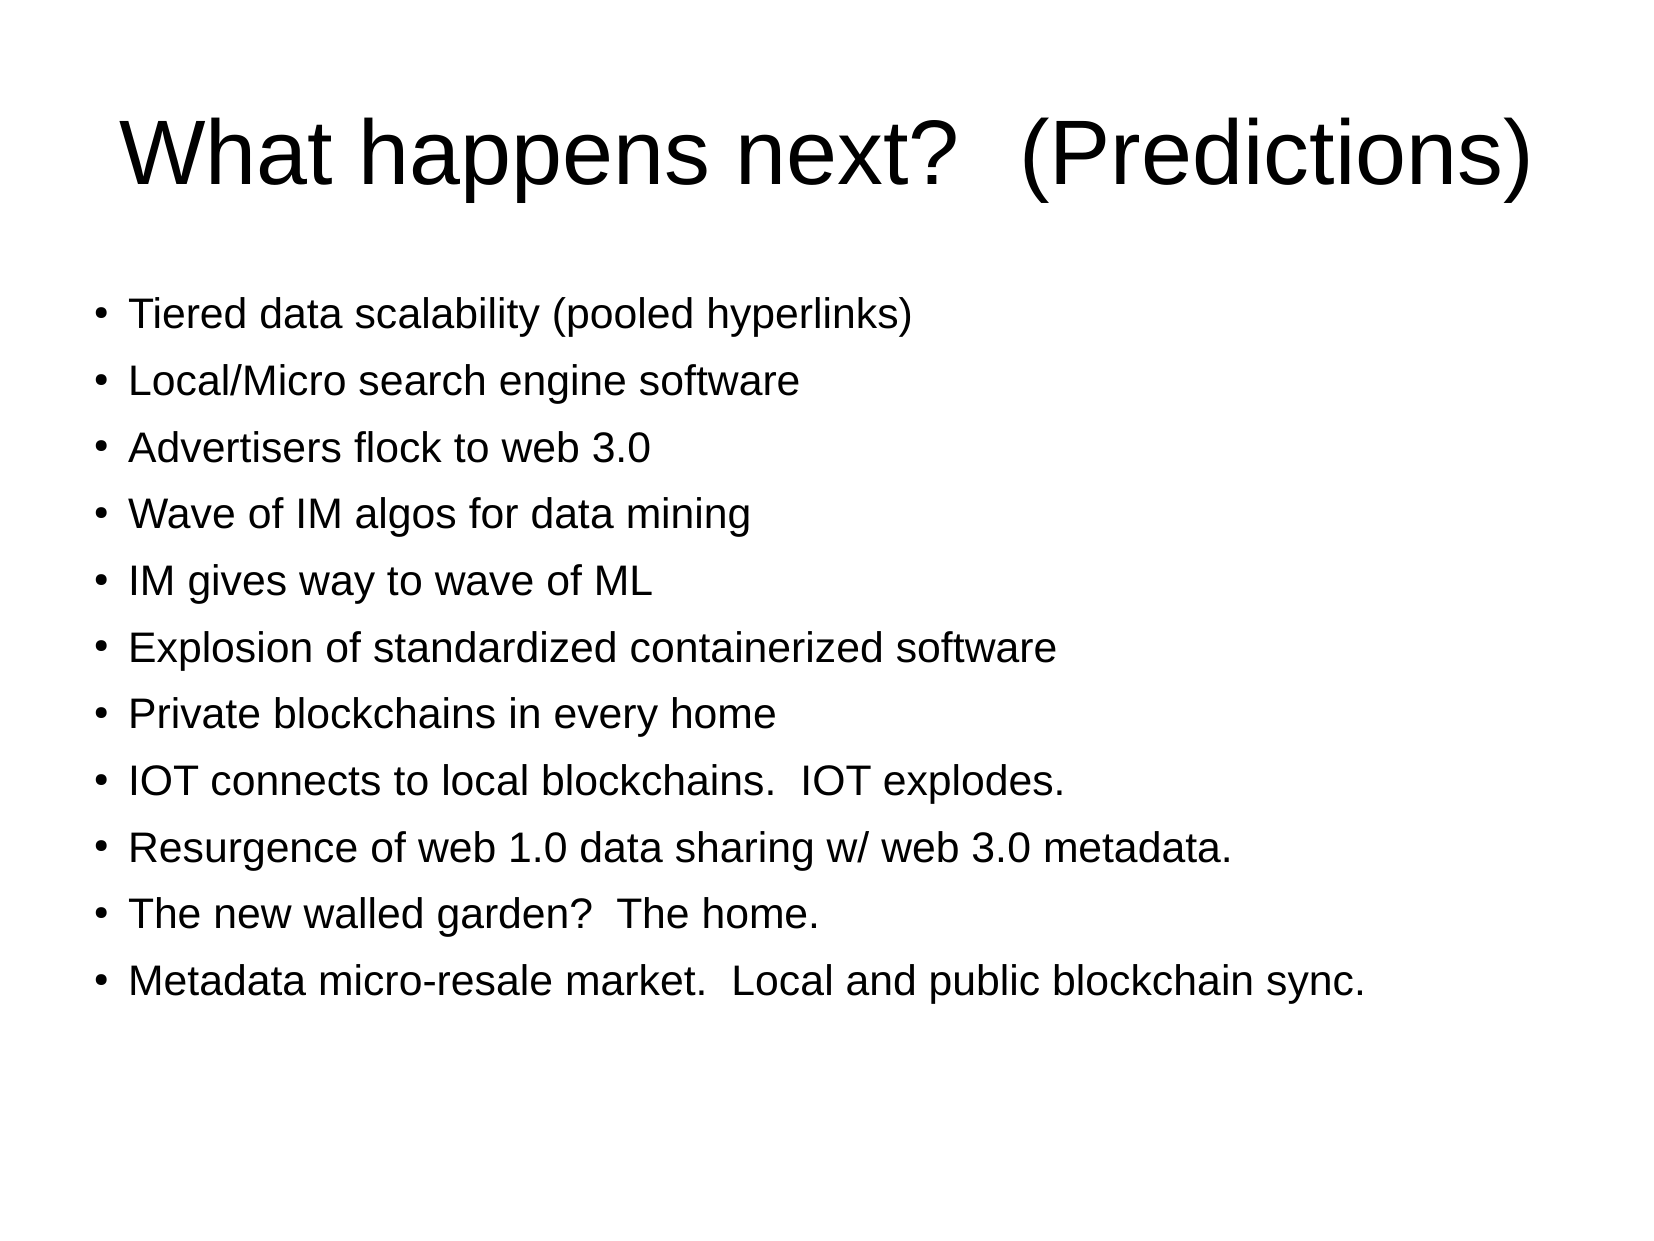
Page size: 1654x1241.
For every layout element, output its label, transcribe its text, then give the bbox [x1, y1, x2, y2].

list Tiered data scalability (pooled hyperlinks) Local/Micro search engine software Advertisers flock to web 3.0 Wave of IM algos for data mining IM gives way to wave of ML Explosion of standardized containerized software Private blockchains in every home IOT connects to local blockchains. IOT explodes. Resurgence of web 1.0 data sharing w/ web 3.0 metadata. The new walled garden? The home. Metadata micro-resale market. Local and public blockchain sync. [82, 290, 1571, 1010]
title What happens next? (Predictions) [82, 49, 1571, 257]
